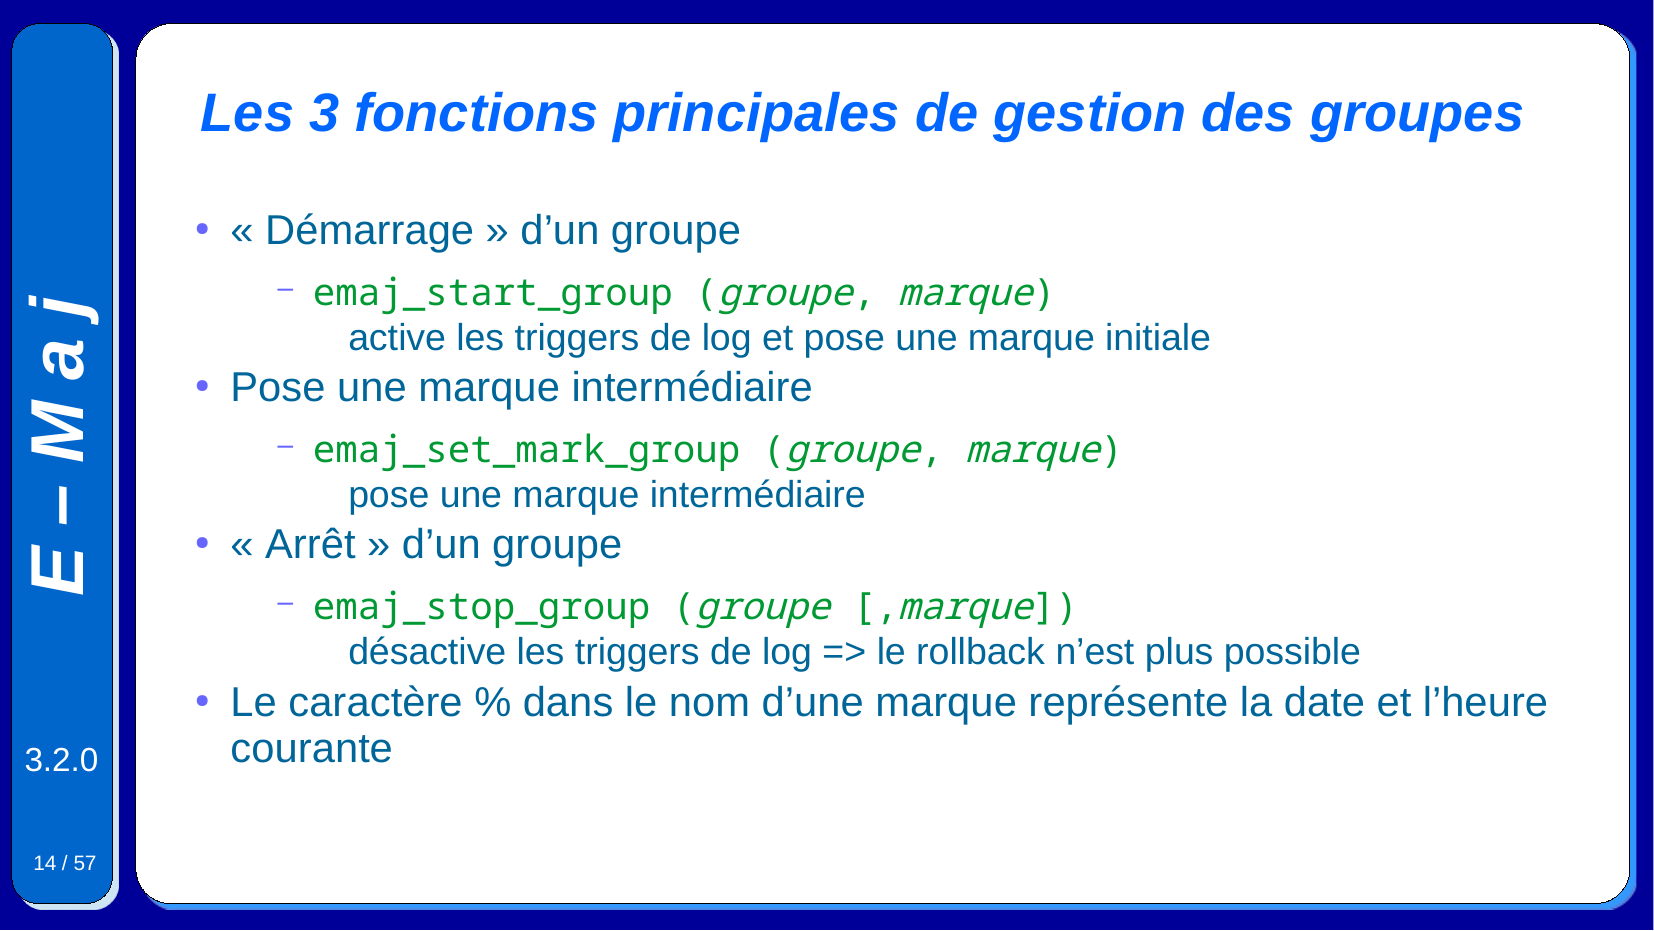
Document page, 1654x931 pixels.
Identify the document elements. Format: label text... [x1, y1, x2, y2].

title Les 3 fonctions principales de gestion des groupes [200, 34, 1575, 191]
list « Démarrage » d’un groupe emaj_start_group (groupe, marque) active les triggers de log et pose une marque initiale Pose une marque intermédiaire emaj_set_mark_group (groupe, marque) pose une marque intermédiaire « Arrêt » d’un groupe emaj_stop_group (groupe [,marque]) désactive les triggers de log => le rollback n’est plus possible Le caractère % dans le nom d’une marque représente la date et l’heure courante [177, 206, 1587, 854]
